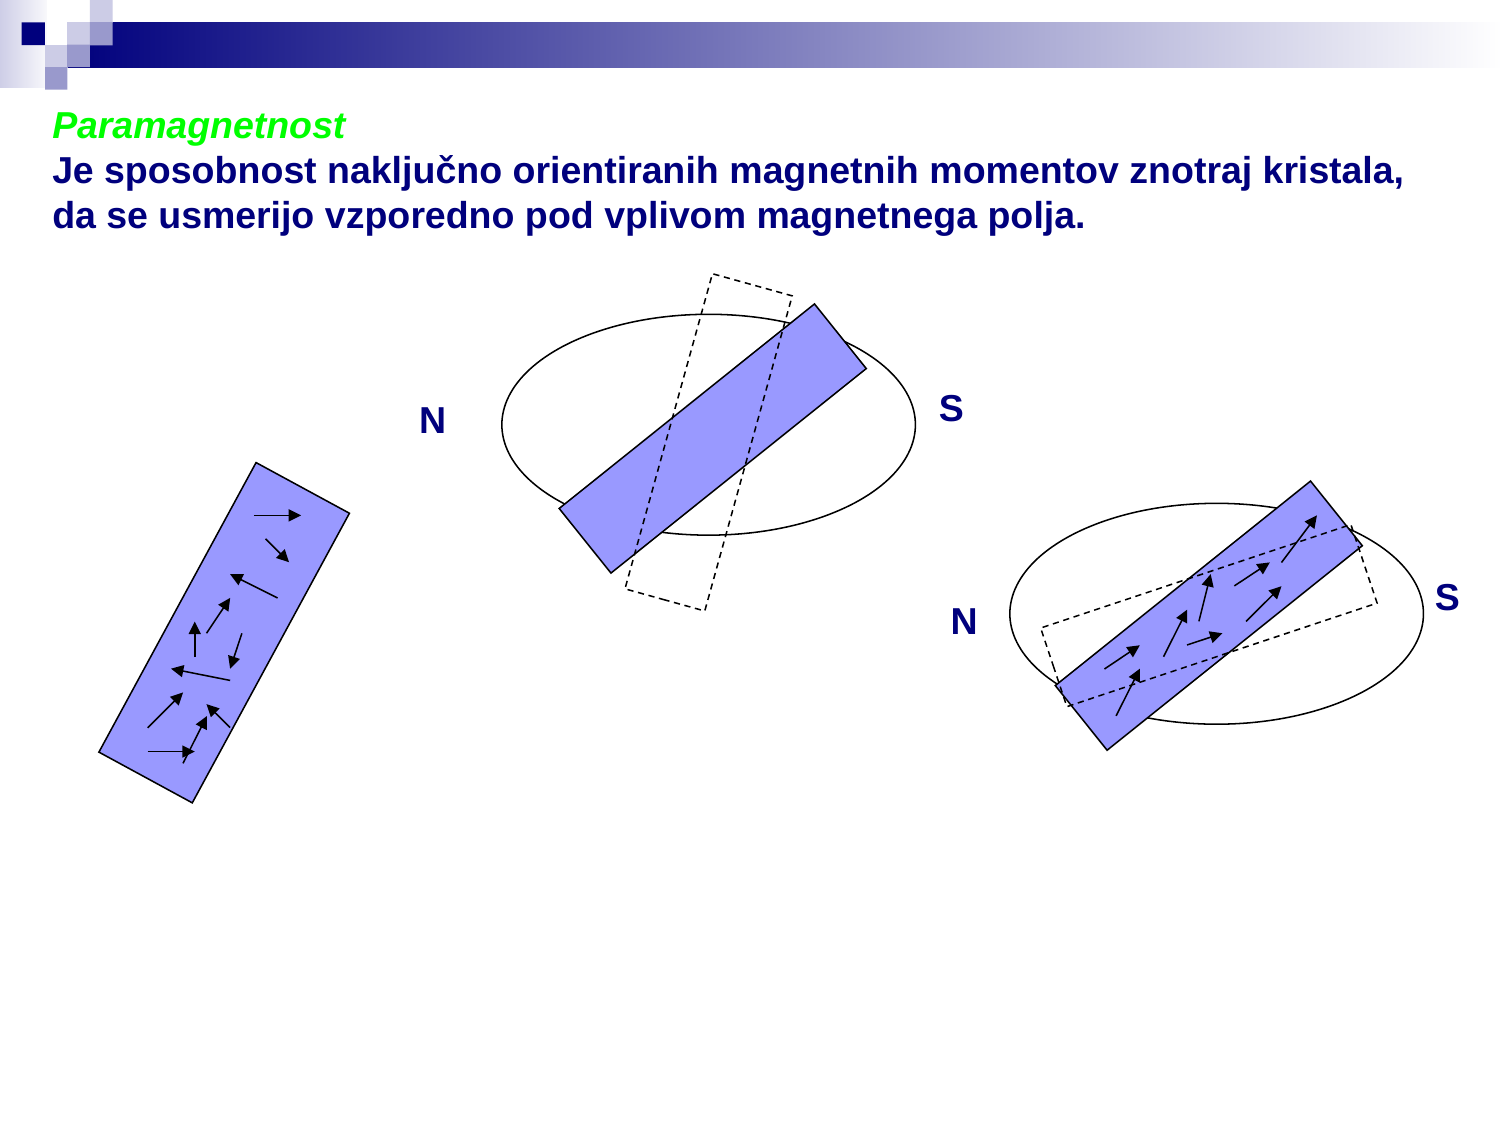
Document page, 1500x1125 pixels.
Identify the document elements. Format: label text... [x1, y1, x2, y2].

text_box S [924, 376, 979, 438]
text_box [98, 462, 350, 803]
text_box N [404, 388, 462, 449]
text_box [559, 273, 867, 611]
text_box S [1420, 565, 1475, 627]
text_box N [935, 589, 993, 650]
text_box [1040, 481, 1378, 751]
text_box Paramagnetnost Je sposobnost naključno orientiranih magnetnih momentov znotraj kristala, da se usmerijo vzporedno pod vplivom magnetnega polja. [37, 93, 1432, 244]
